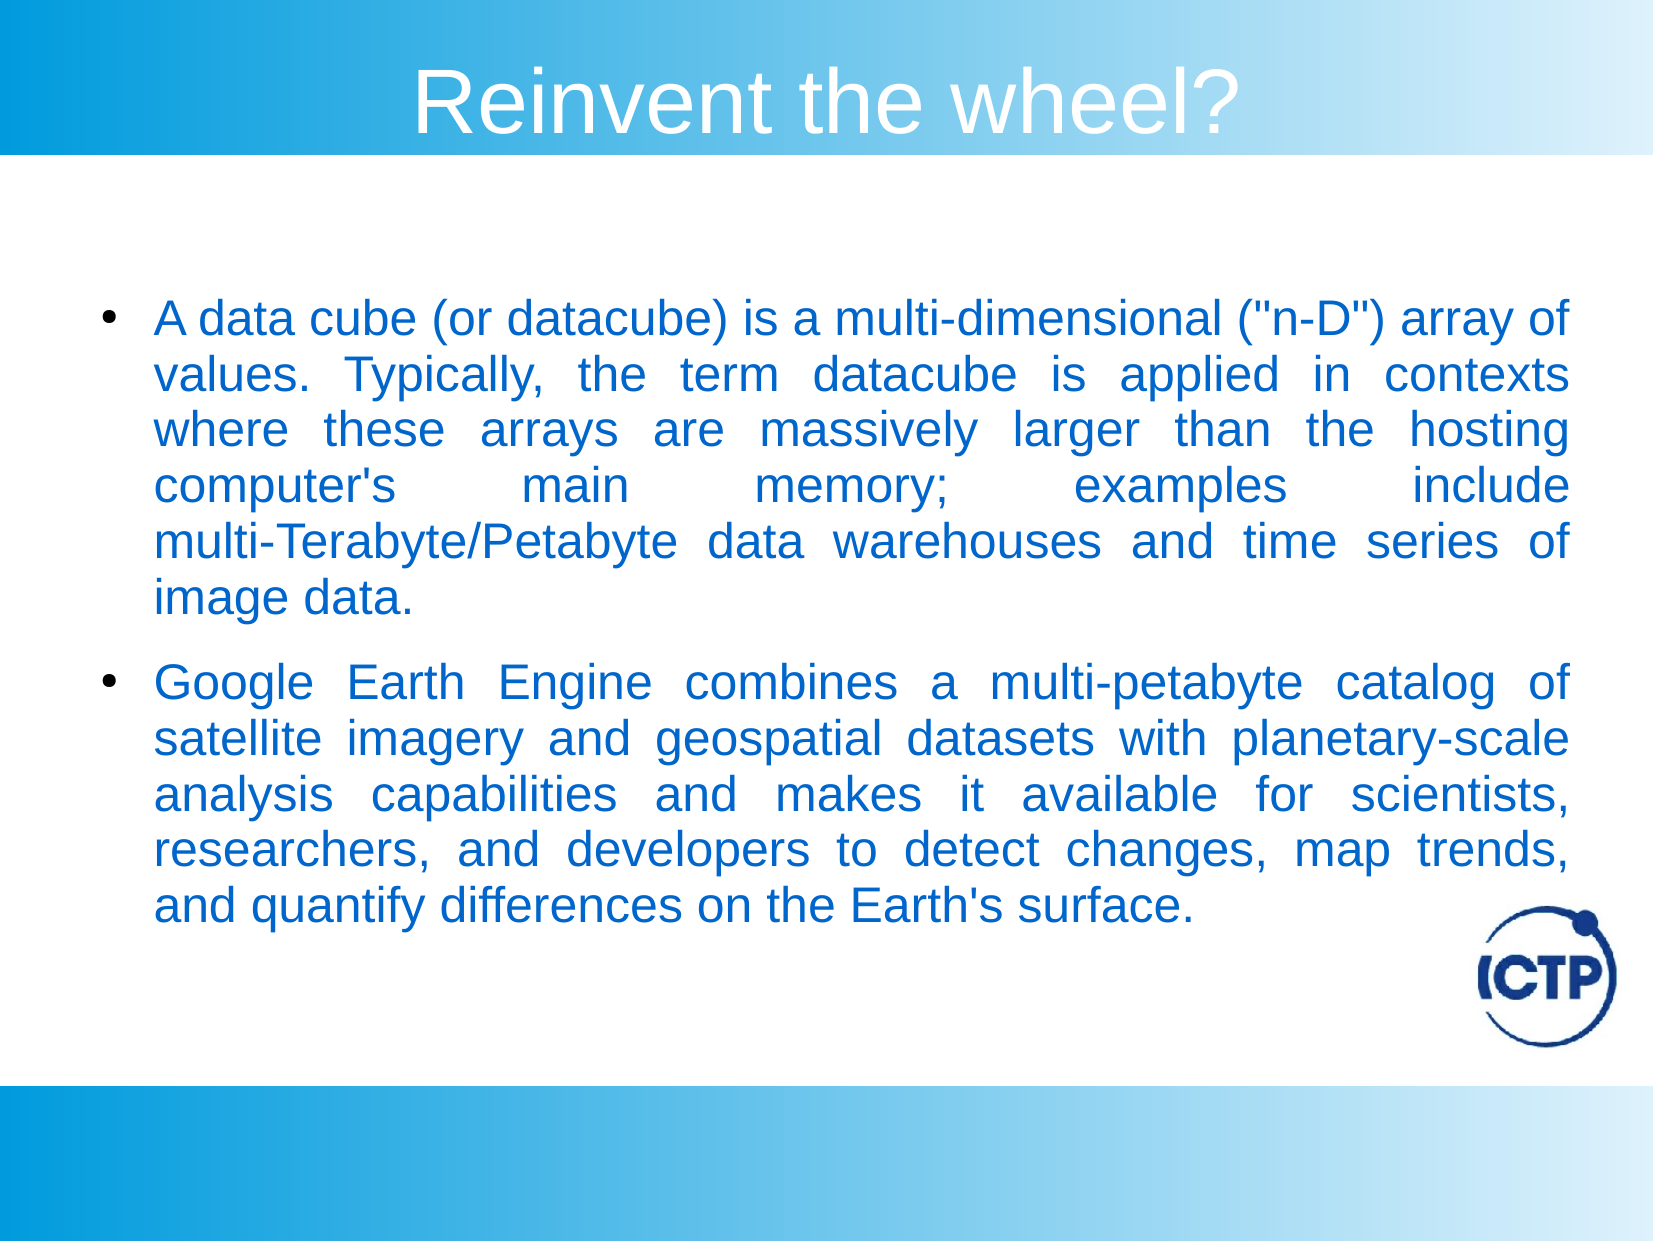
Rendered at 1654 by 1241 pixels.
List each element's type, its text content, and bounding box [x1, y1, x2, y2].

title Reinvent the wheel? [82, 49, 1571, 155]
picture [1470, 899, 1626, 1065]
list A data cube (or datacube) is a multi-dimensional ("n-D") array of values. Typically, the term datacube is applied in contexts where these arrays are massively larger than the hosting computer's main memory; examples include multi-Terabyte/Petabyte data warehouses and time series of image data. Google Earth Engine combines a multi-petabyte catalog of satellite imagery and geospatial datasets with planetary-scale analysis capabilities and makes it available for scientists, researchers, and developers to detect changes, map trends, and quantify differences on the Earth's surface. [82, 290, 1571, 1010]
